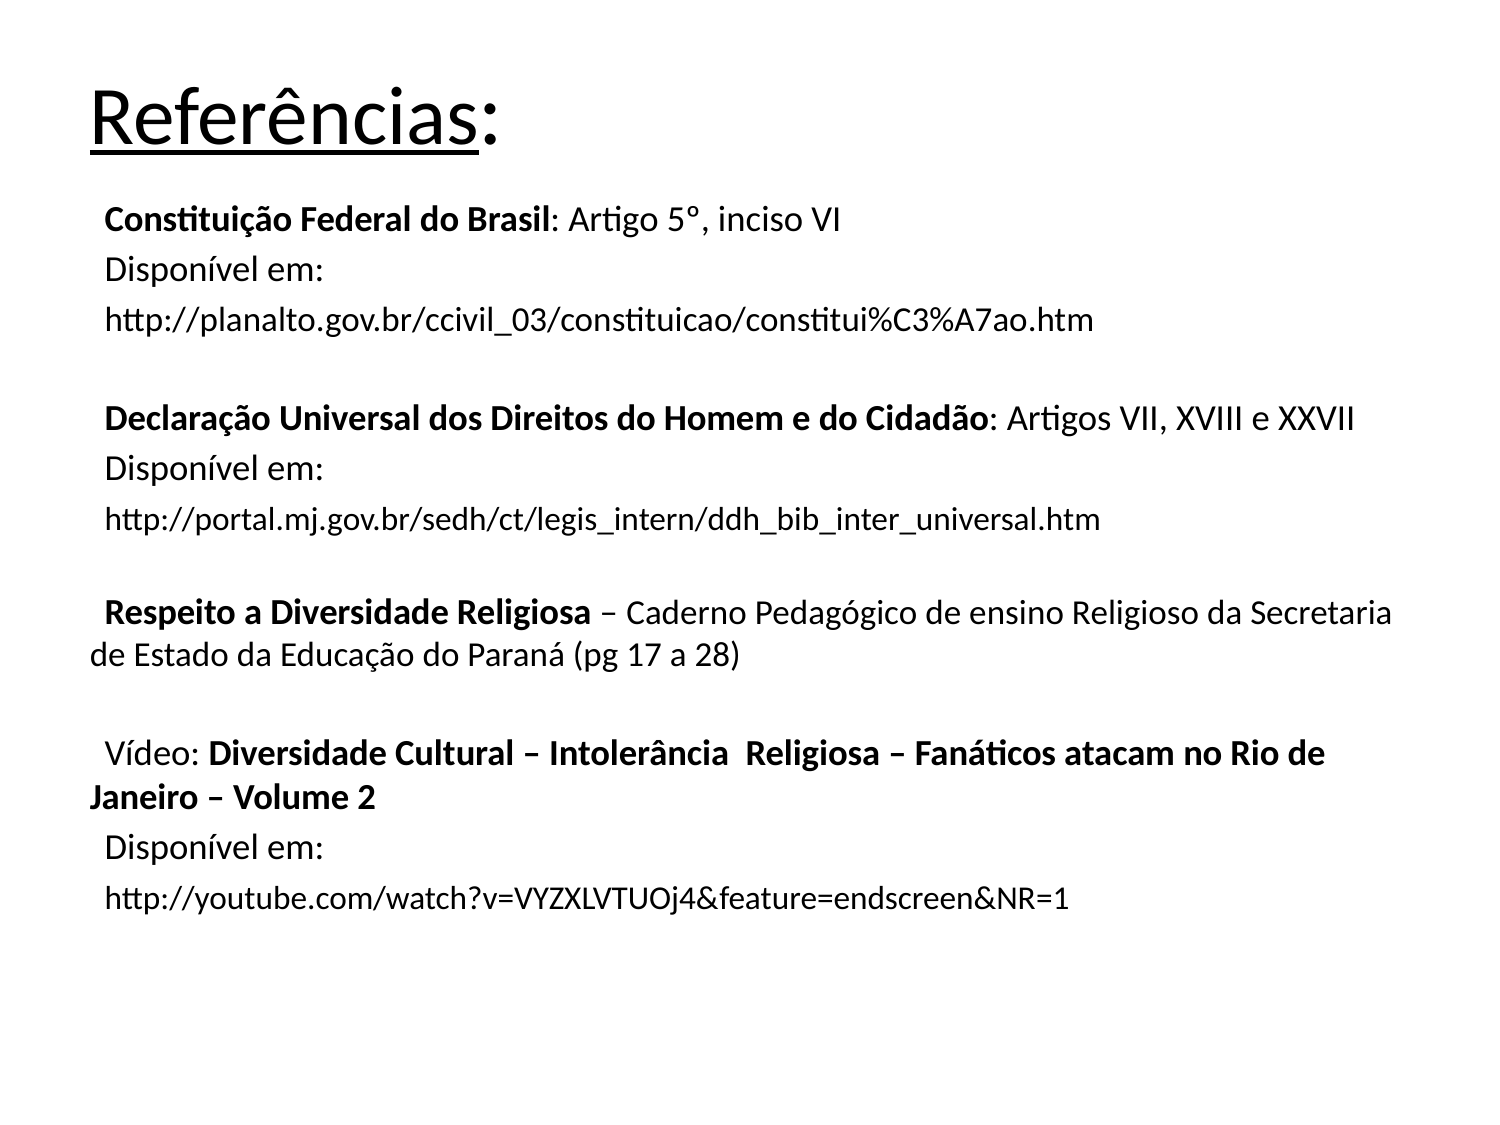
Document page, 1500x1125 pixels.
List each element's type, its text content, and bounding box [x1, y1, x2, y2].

title Referências: [75, 45, 1425, 187]
list Constituição Federal do Brasil: Artigo 5º, inciso VI Disponível em: http://planalto.gov.br/ccivil_03/constituicao/constitui%C3%A7ao.htm Declaração Universal dos Direitos do Homem e do Cidadão: Artigos VII, XVIII e XXVII Disponível em: http://portal.mj.gov.br/sedh/ct/legis_intern/ddh_bib_inter_universal.htm Respeito a Diversidade Religiosa – Caderno Pedagógico de ensino Religioso da Secretaria de Estado da Educação do Paraná (pg 17 a 28) Vídeo: Diversidade Cultural – Intolerância Religiosa – Fanáticos atacam no Rio de Janeiro – Volume 2 Disponível em: http://youtube.com/watch?v=VYZXLVTUOj4&feature=endscreen&NR=1 [75, 187, 1425, 1055]
